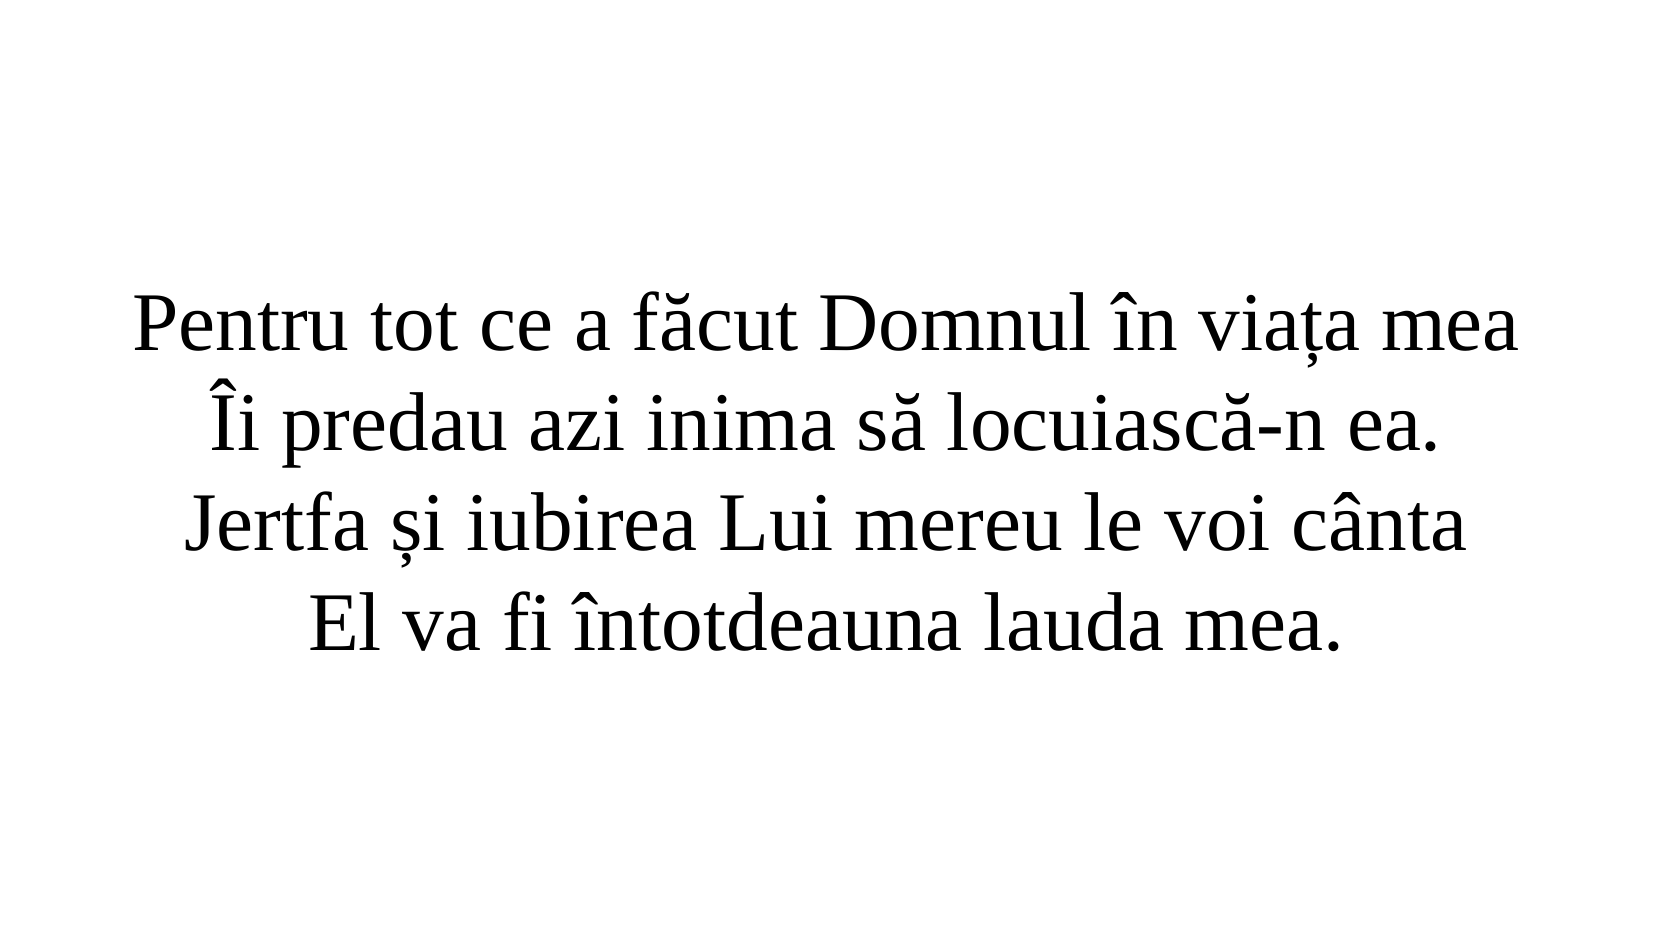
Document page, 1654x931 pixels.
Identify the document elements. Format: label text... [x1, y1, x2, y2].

subtitle Pentru tot ce a făcut Domnul în viața mea Îi predau azi inima să locuiască-n ea. Jertfa și iubirea Lui mereu le voi cânta El va fi întotdeauna lauda mea. [0, 259, 1654, 622]
